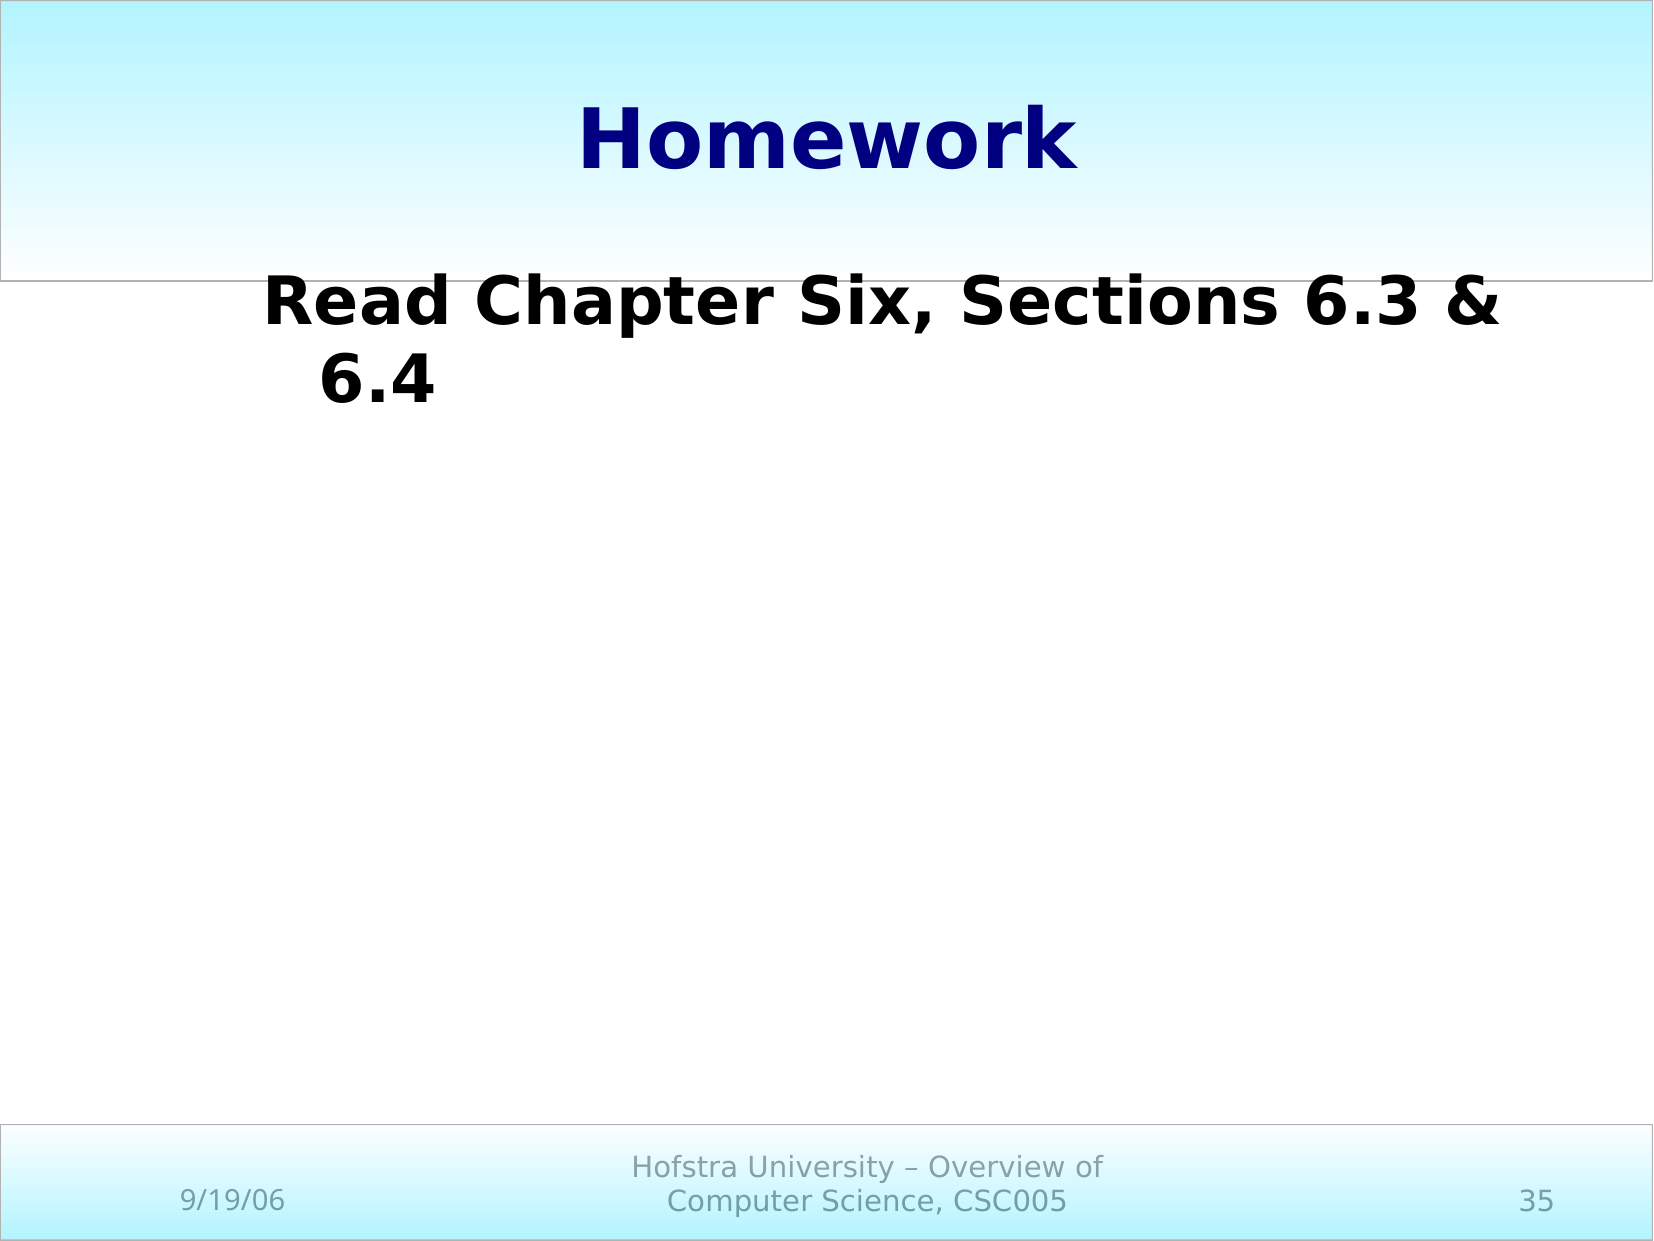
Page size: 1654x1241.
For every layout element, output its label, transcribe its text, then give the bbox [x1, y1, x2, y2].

list Read Chapter Six, Sections 6.3 & 6.4 [262, 262, 1512, 1007]
title Homework [78, 77, 1576, 203]
